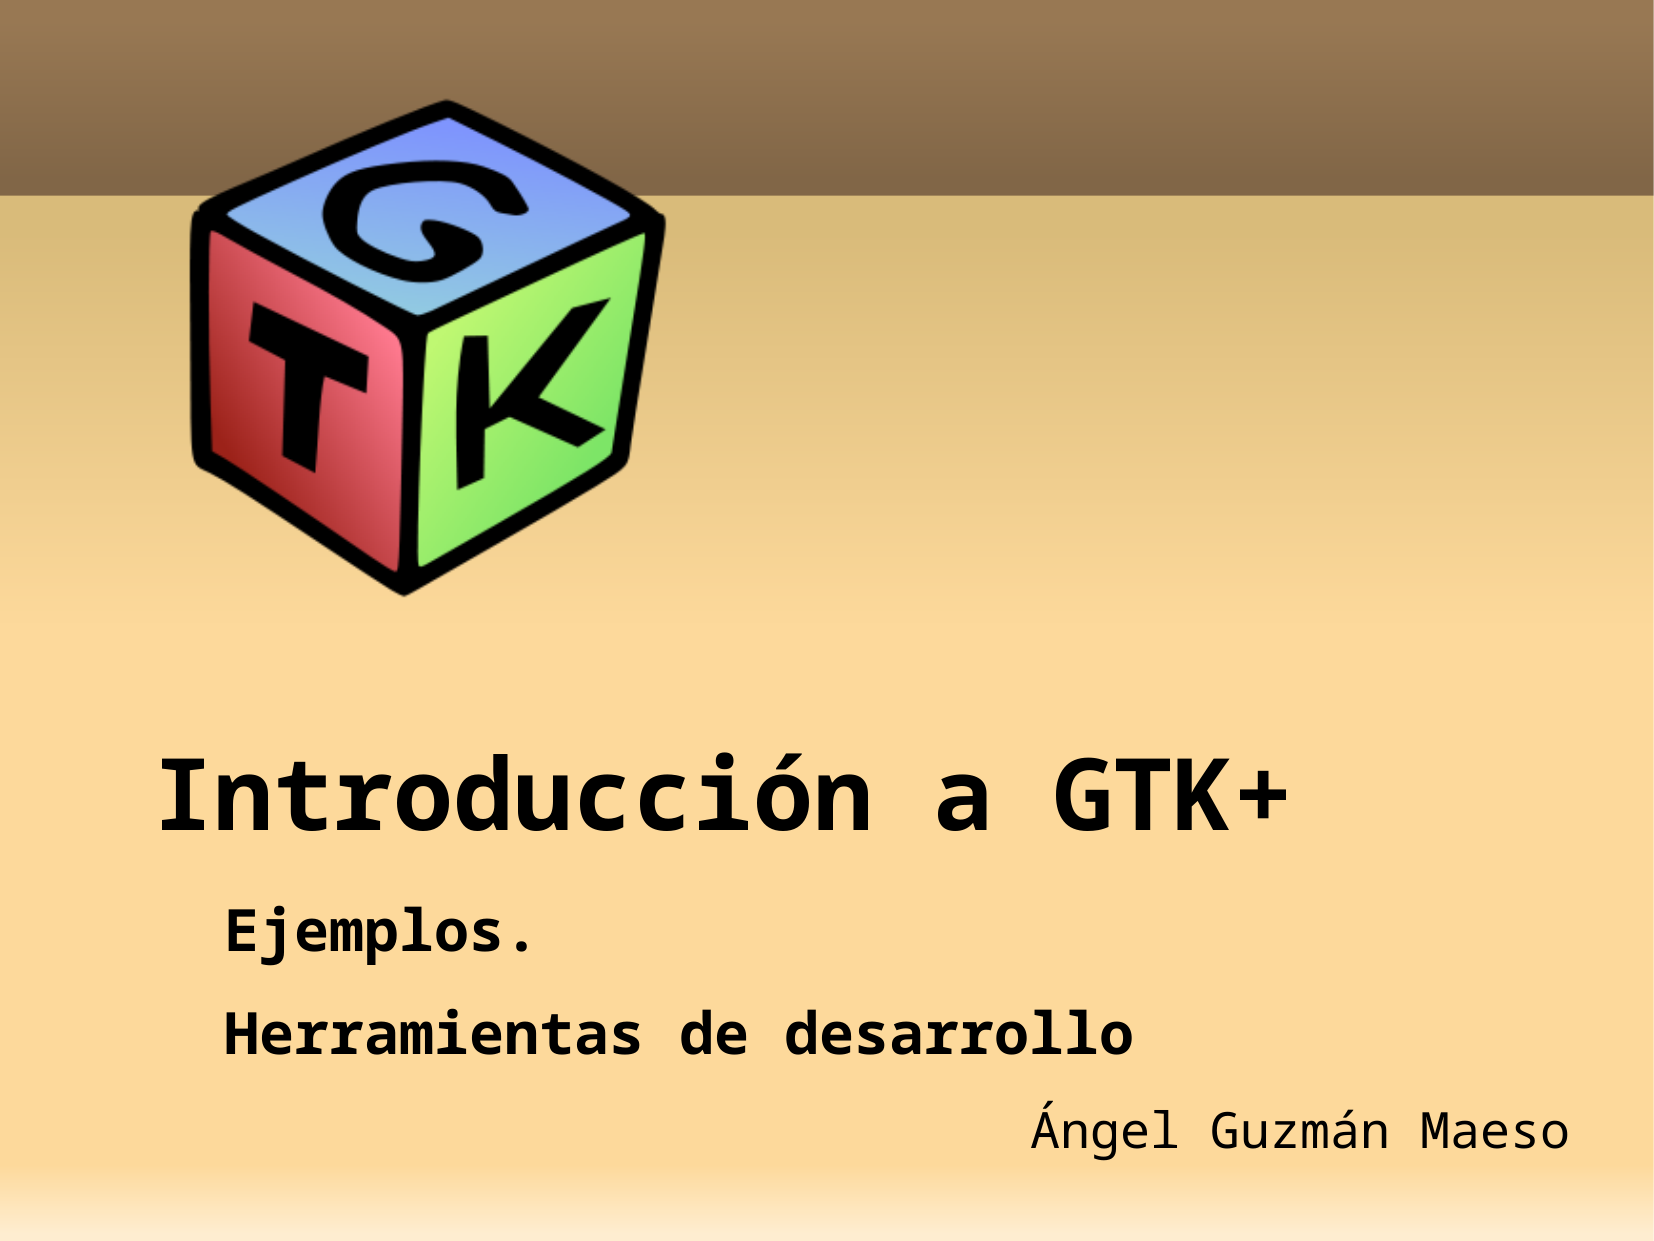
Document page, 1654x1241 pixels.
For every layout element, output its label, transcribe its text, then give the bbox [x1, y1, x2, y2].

picture [0, 0, 1654, 1241]
list Introducción a GTK+ Ejemplos. Herramientas de desarrollo Ángel Guzmán Maeso [82, 290, 1571, 1109]
